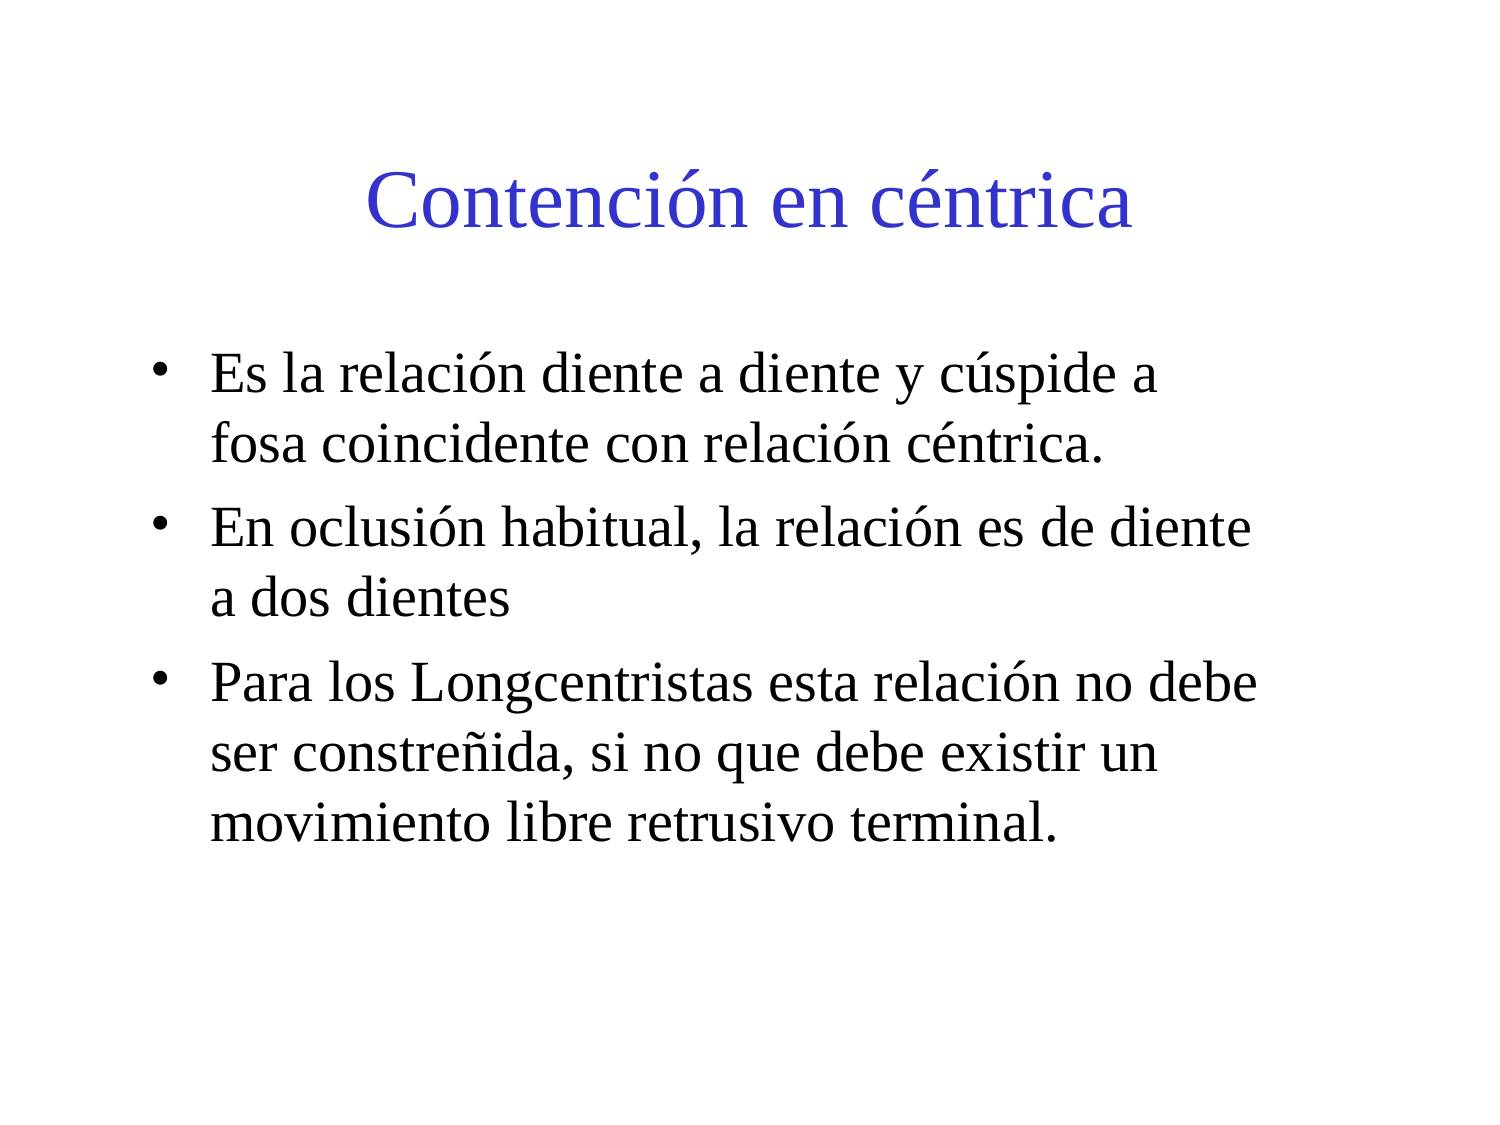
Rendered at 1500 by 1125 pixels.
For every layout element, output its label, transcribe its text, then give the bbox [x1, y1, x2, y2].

title Contención en céntrica [112, 99, 1388, 288]
text_box Es la relación diente a diente y cúspide a fosa coincidente con relación céntrica. En oclusión habitual, la relación es de diente a dos dientes Para los Longcentristas esta relación no debe ser constreñida, si no que debe existir un movimiento libre retrusivo terminal. [135, 326, 1282, 861]
list [112, 324, 1388, 1000]
